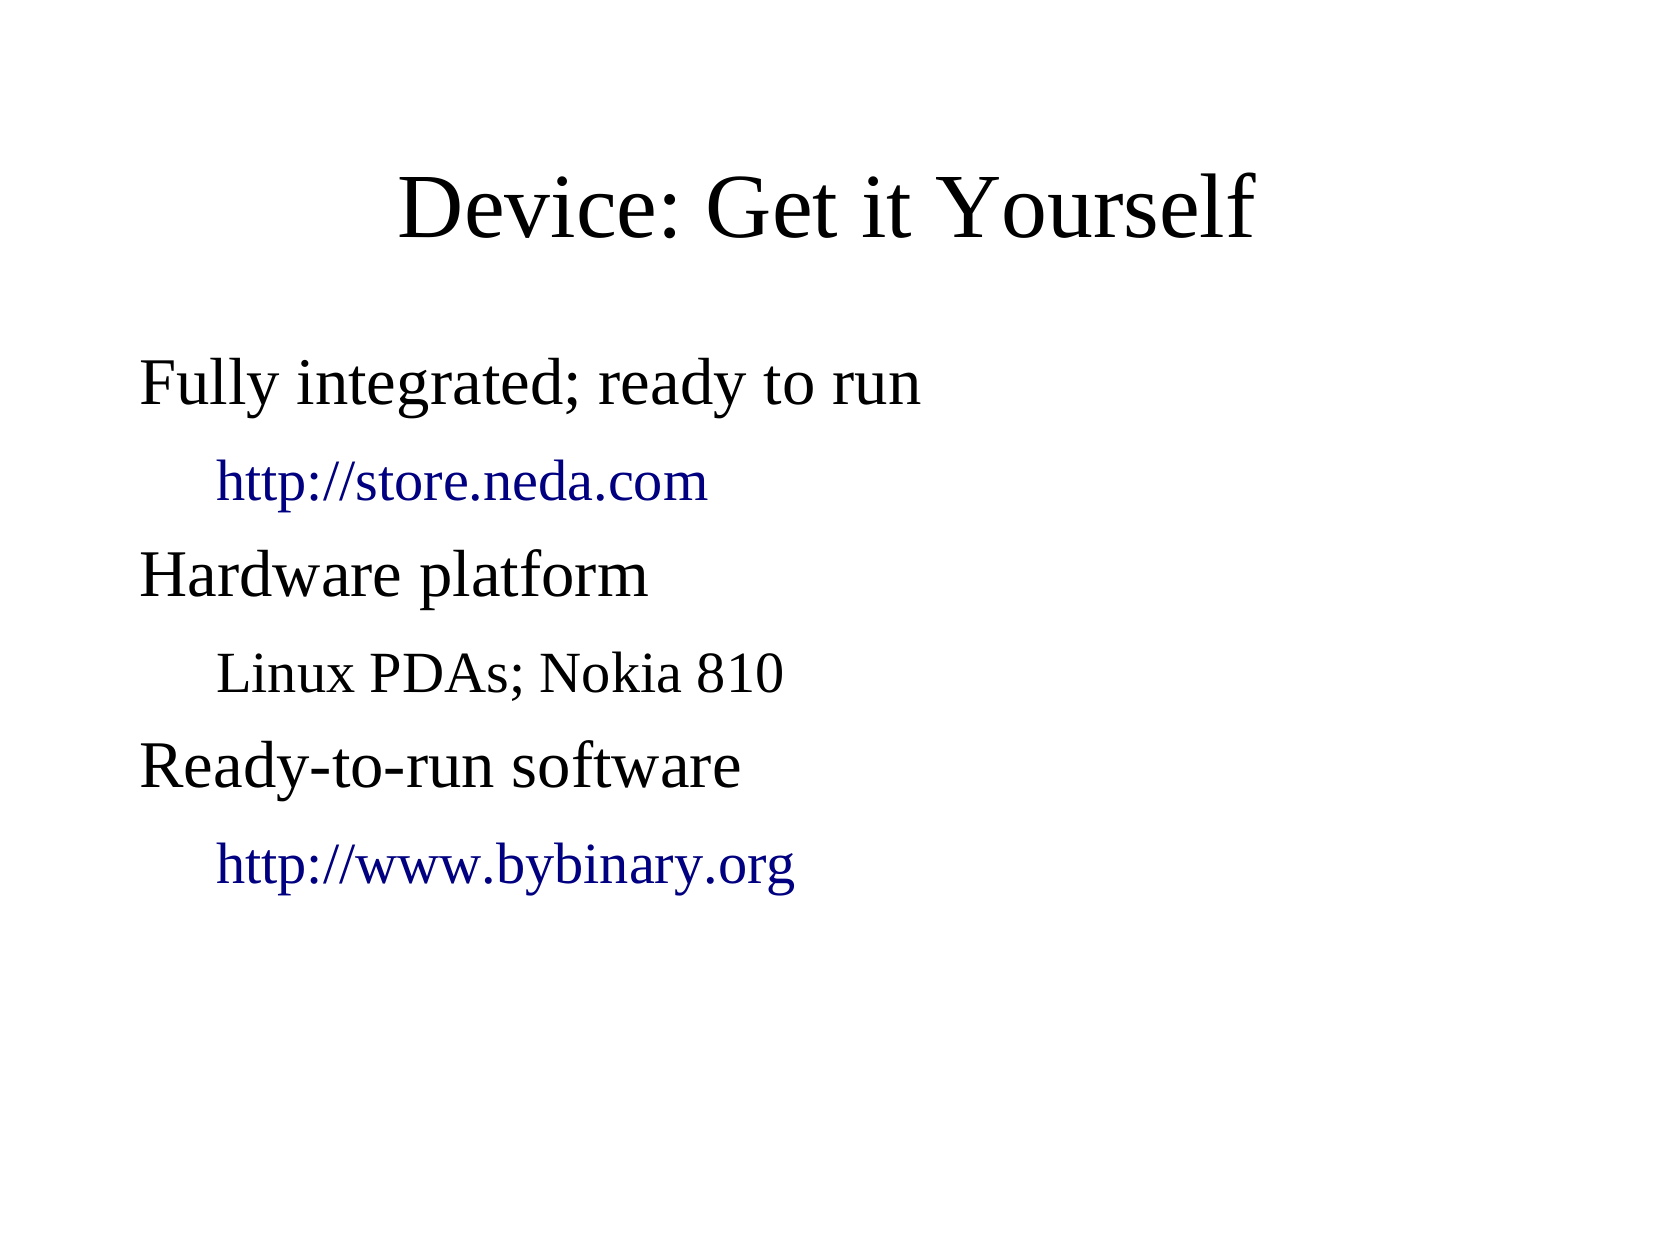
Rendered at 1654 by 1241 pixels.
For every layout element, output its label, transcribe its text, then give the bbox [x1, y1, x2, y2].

title Device: Get it Yourself [121, 102, 1534, 311]
list Fully integrated; ready to run http://store.neda.com Hardware platform Linux PDAs; Nokia 810 Ready-to-run software http://www.bybinary.org [121, 344, 1534, 1127]
